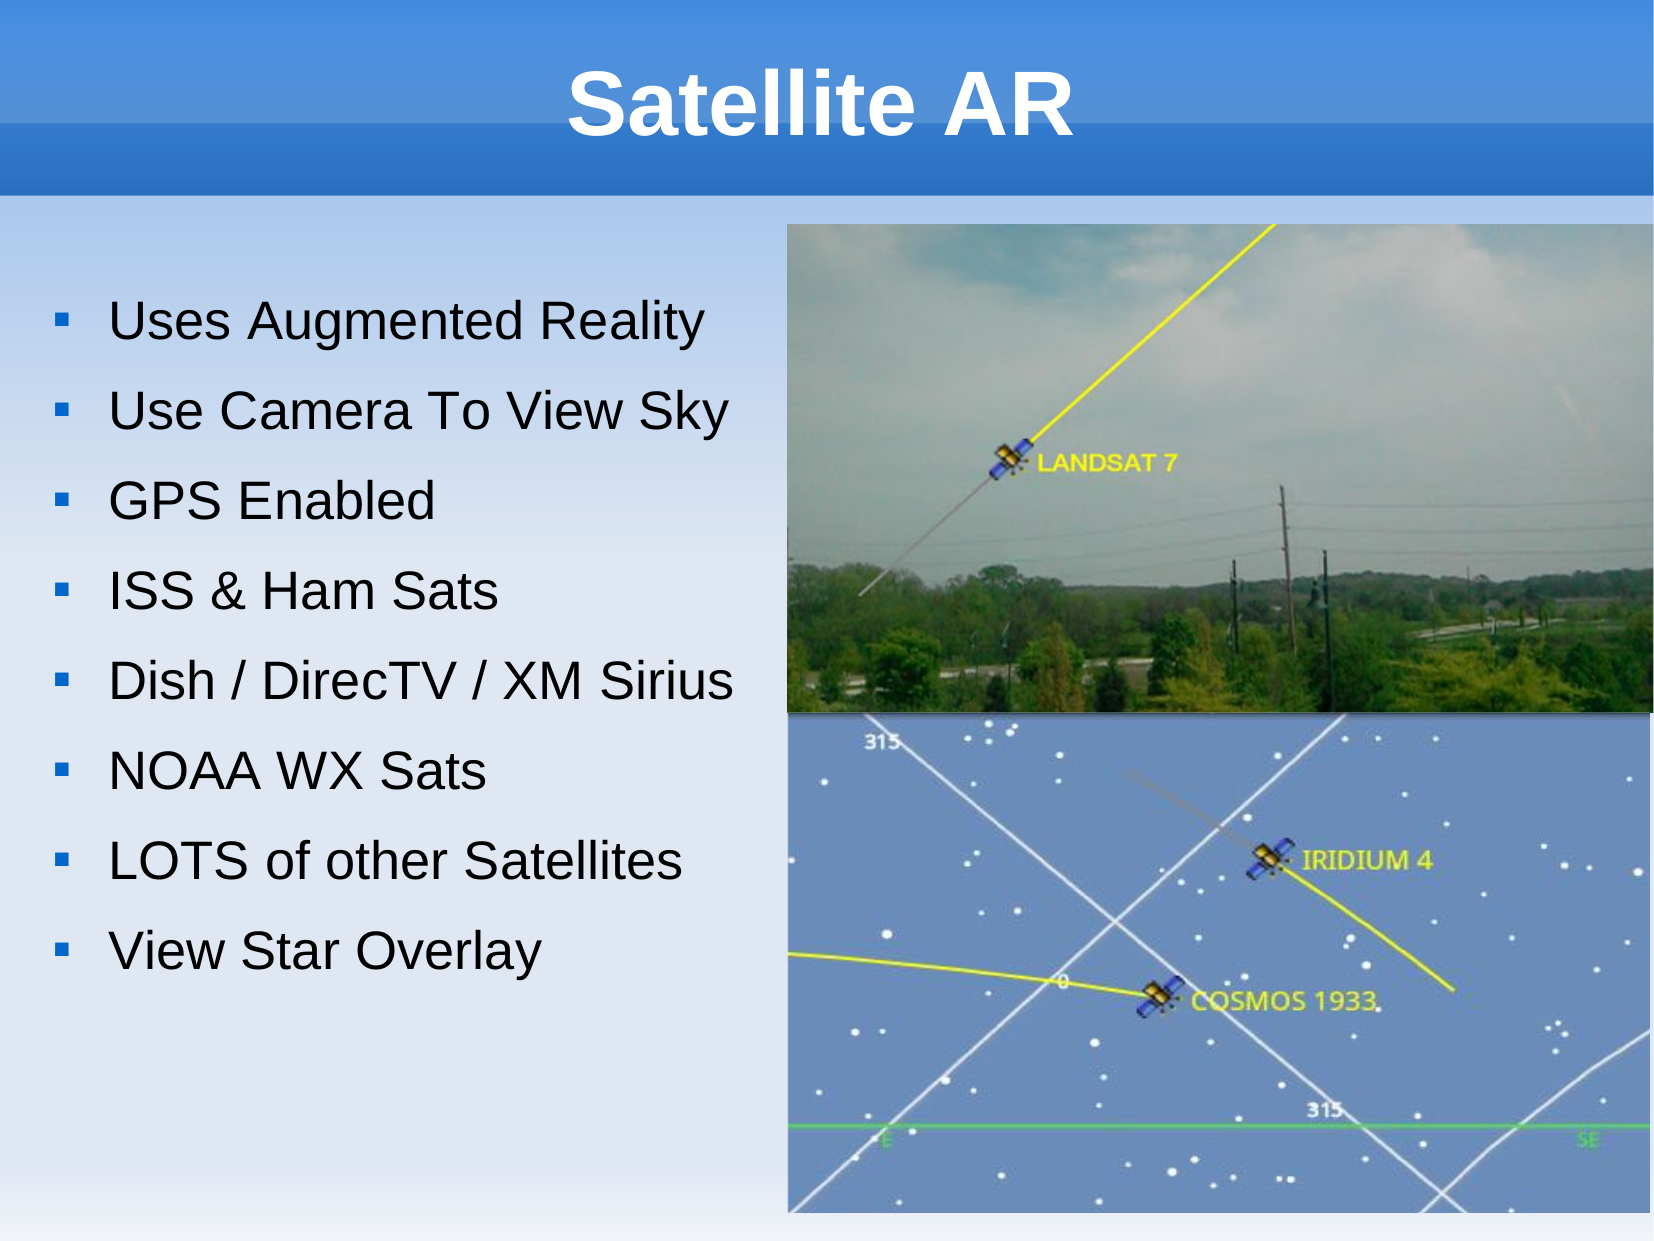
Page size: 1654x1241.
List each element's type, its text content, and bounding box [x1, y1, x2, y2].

picture [0, 0, 1654, 1241]
list Uses Augmented Reality Use Camera To View Sky GPS Enabled ISS & Ham Sats Dish / DirecTV / XM Sirius NOAA WX Sats LOTS of other Satellites View Star Overlay [37, 290, 787, 1094]
title Satellite AR [76, 7, 1565, 200]
